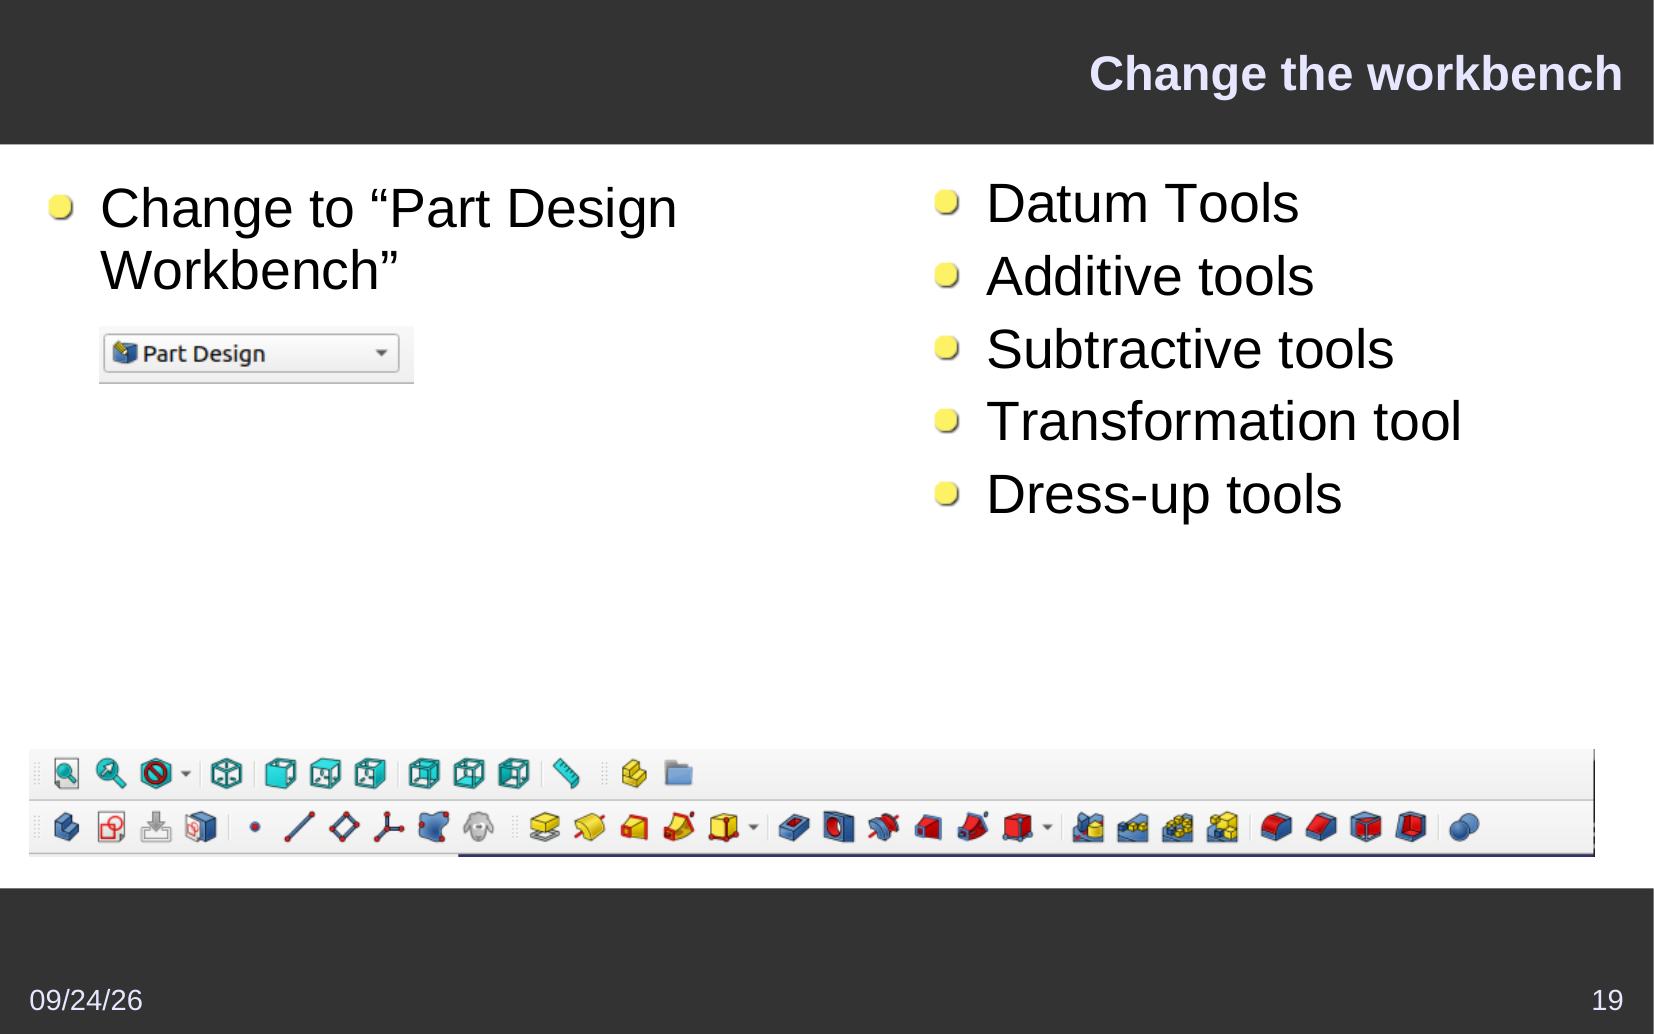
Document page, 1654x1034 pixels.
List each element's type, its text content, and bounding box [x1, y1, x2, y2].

list Datum Tools Additive tools Subtractive tools Transformation tool Dress-up tools [915, 172, 1595, 857]
title Change the workbench [29, 16, 1624, 131]
list Change to “Part Design Workbench” [29, 177, 709, 749]
picture [0, 0, 1654, 1034]
list Change to “Part Design Workbench” [29, 857, 709, 862]
